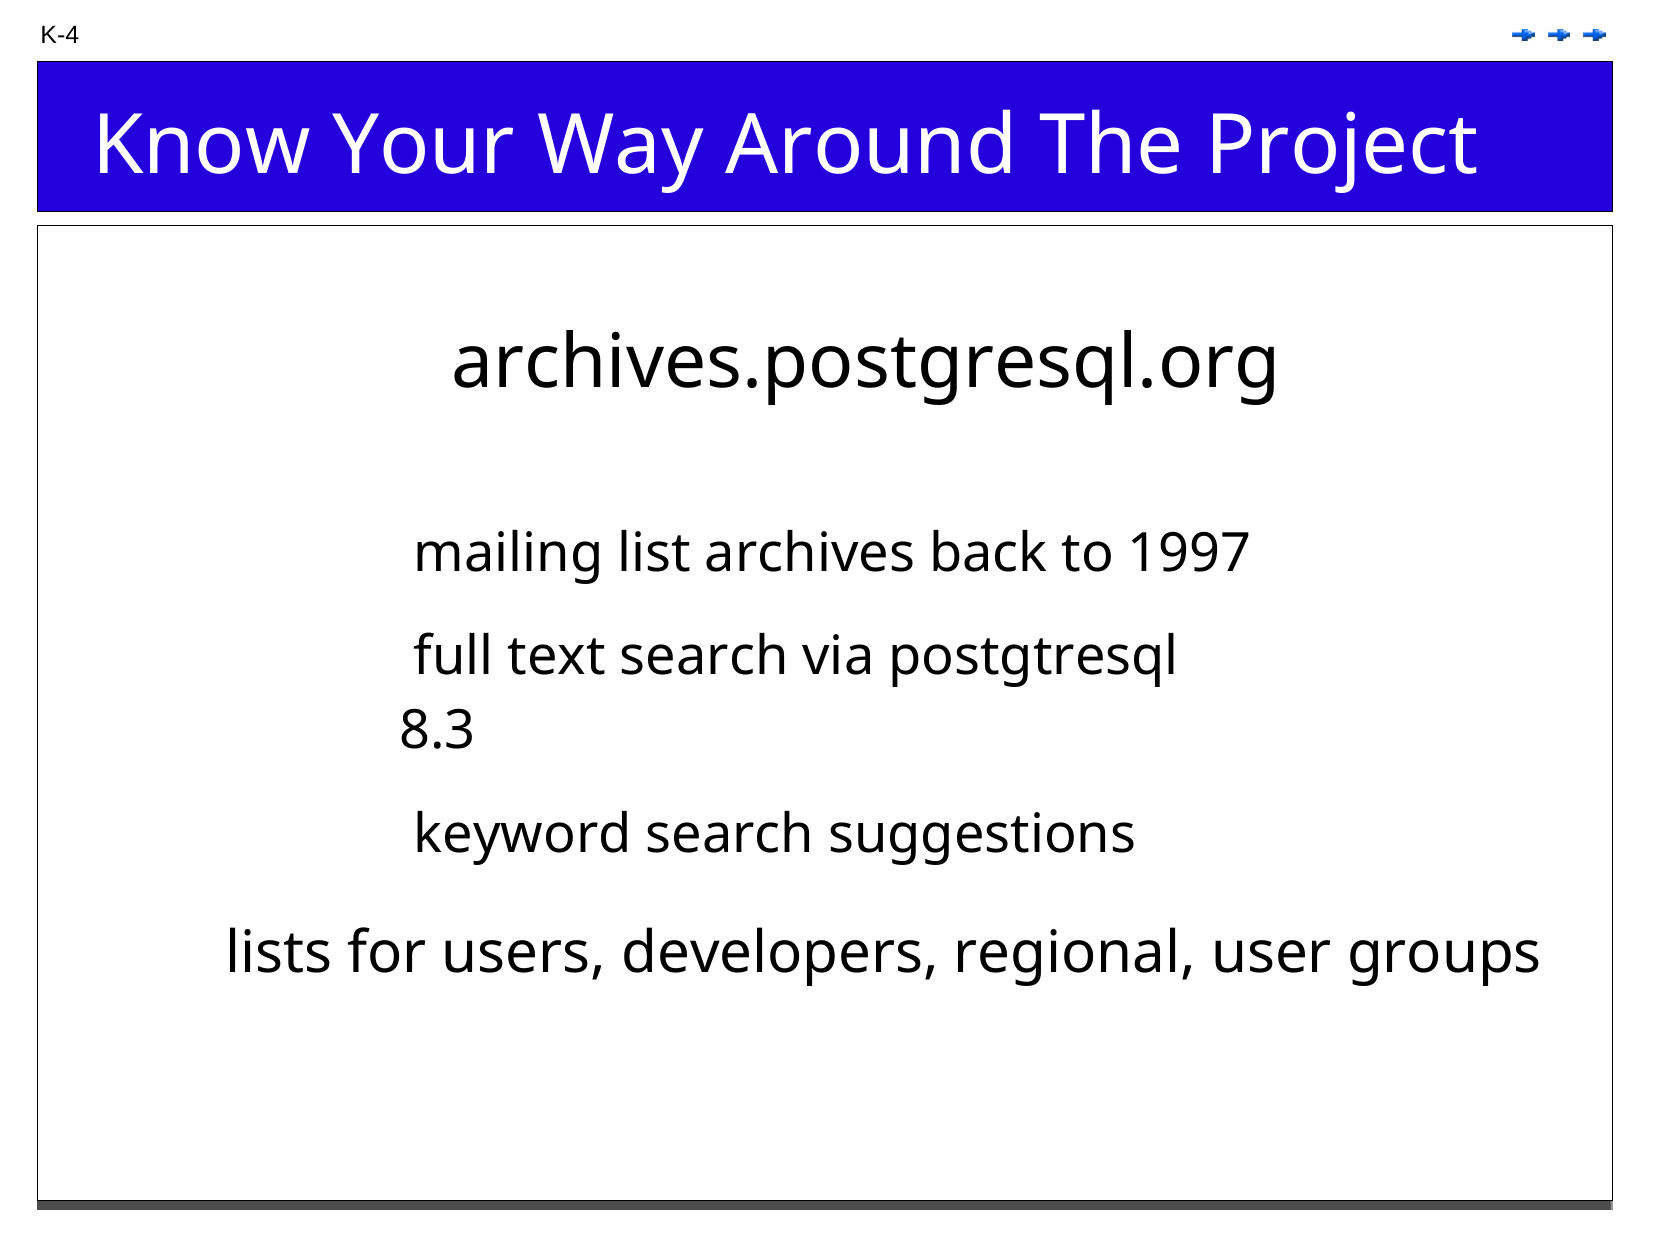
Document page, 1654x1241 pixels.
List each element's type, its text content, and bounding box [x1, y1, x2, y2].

picture [1512, 29, 1535, 41]
text_box mailing list archives back to 1997 full text search via postgtresql 8.3 keyword search suggestions [384, 505, 1269, 776]
text_box [37, 225, 1613, 1201]
text_box archives.postgresql.org [437, 300, 1217, 405]
text_box K-4 [25, 13, 95, 70]
text_box lists for users, developers, regional, user groups [195, 902, 1475, 988]
text_box [37, 61, 1613, 212]
picture [1548, 29, 1570, 41]
text_box Know Your Way Around The Project [77, 77, 1424, 193]
picture [1583, 29, 1606, 41]
